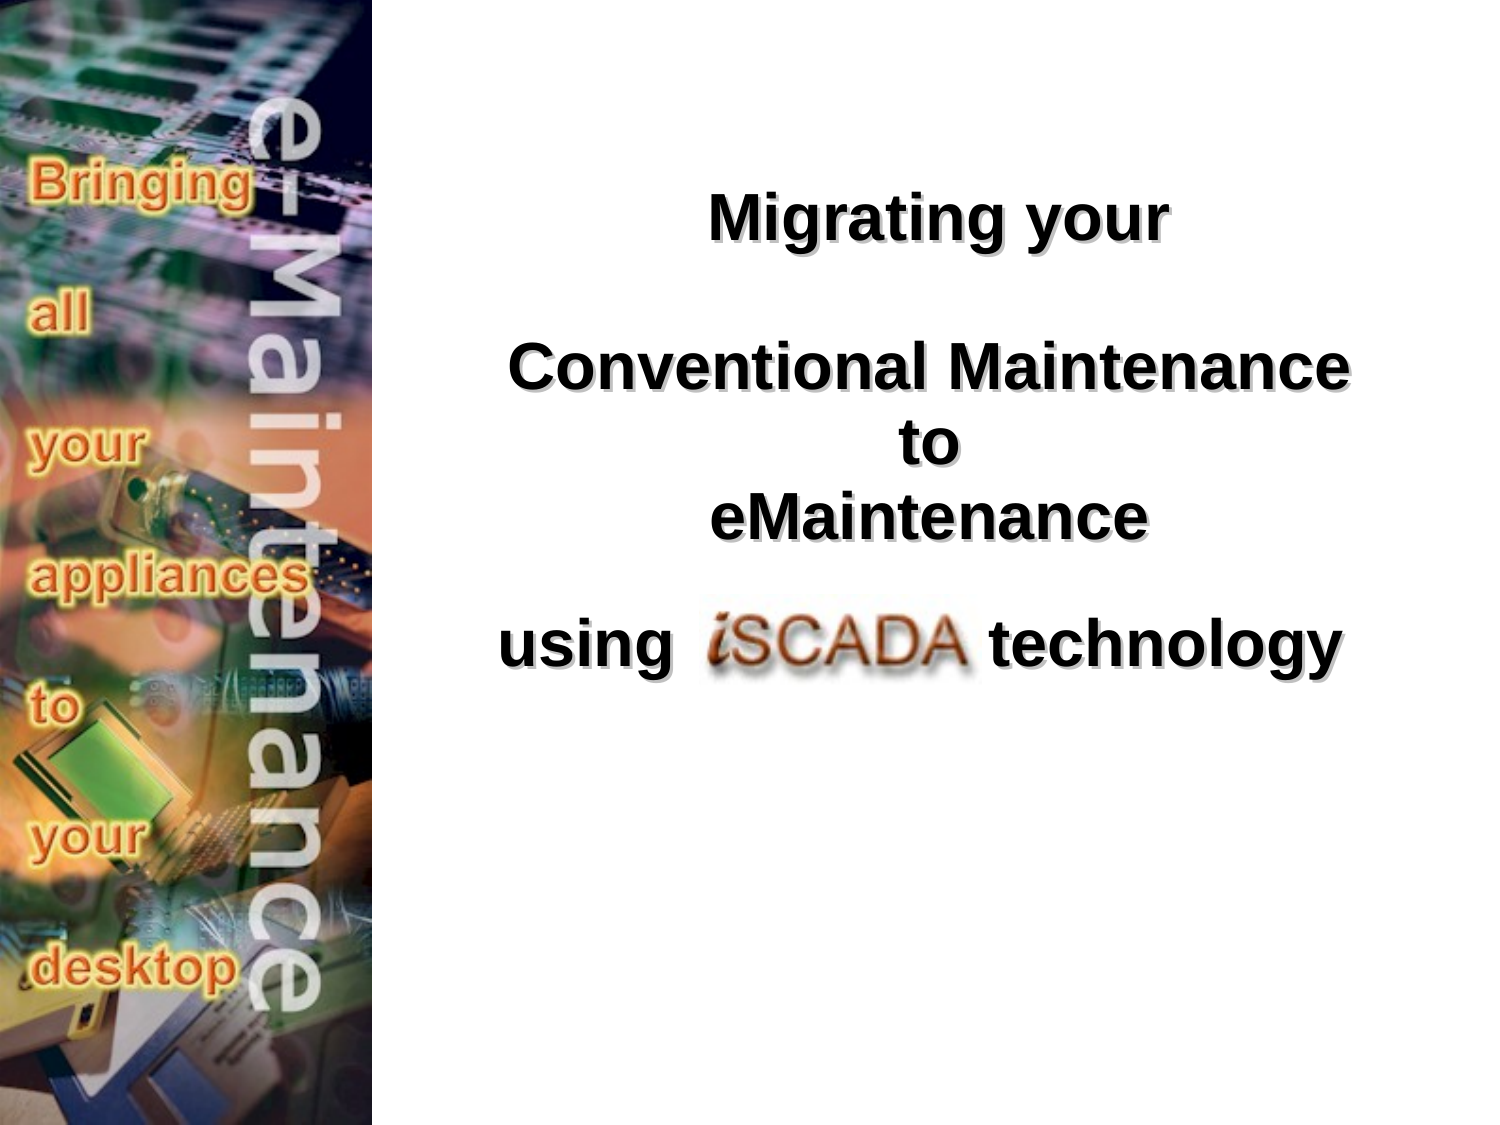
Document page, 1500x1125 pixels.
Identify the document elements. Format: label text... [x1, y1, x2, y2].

text_box Migrating your Conventional Maintenance to eMaintenance using technology [377, 172, 1500, 702]
picture [0, 0, 372, 1125]
picture [699, 594, 982, 687]
